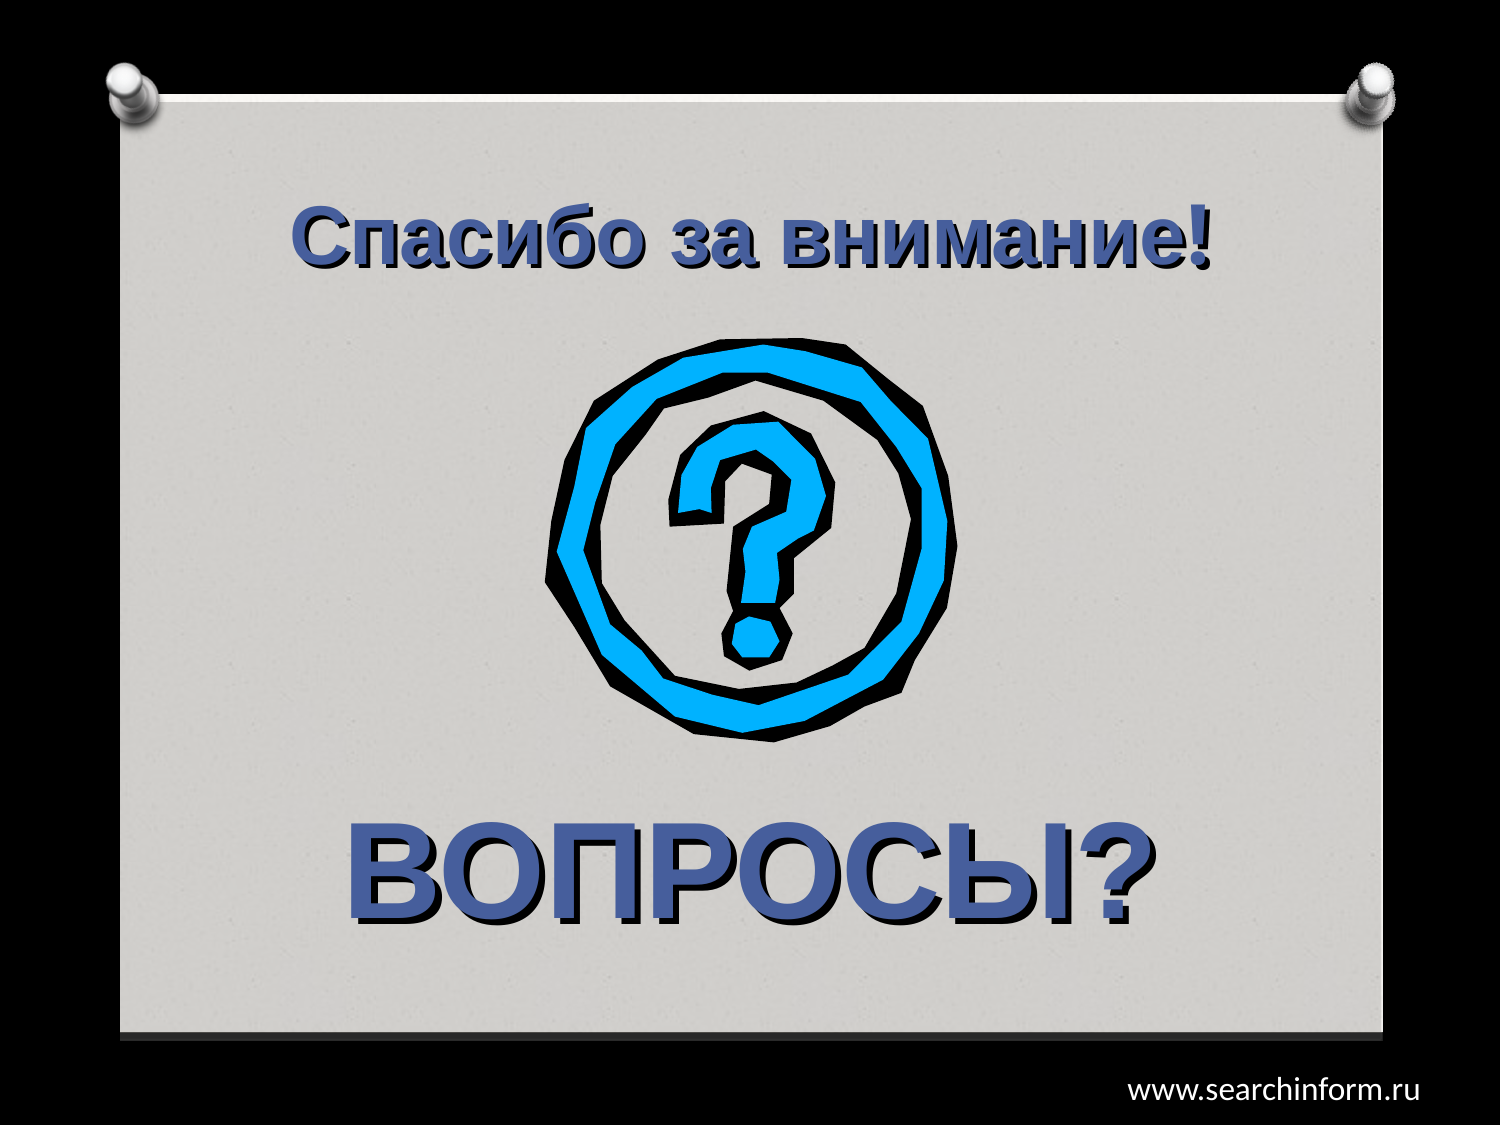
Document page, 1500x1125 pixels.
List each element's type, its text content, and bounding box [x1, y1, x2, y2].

text_box www.searchinform.ru [1112, 1059, 1500, 1115]
text_box ВОПРОСЫ? [196, 763, 1306, 964]
picture [544, 338, 958, 743]
text_box Спасибо за внимание! [124, 167, 1376, 297]
